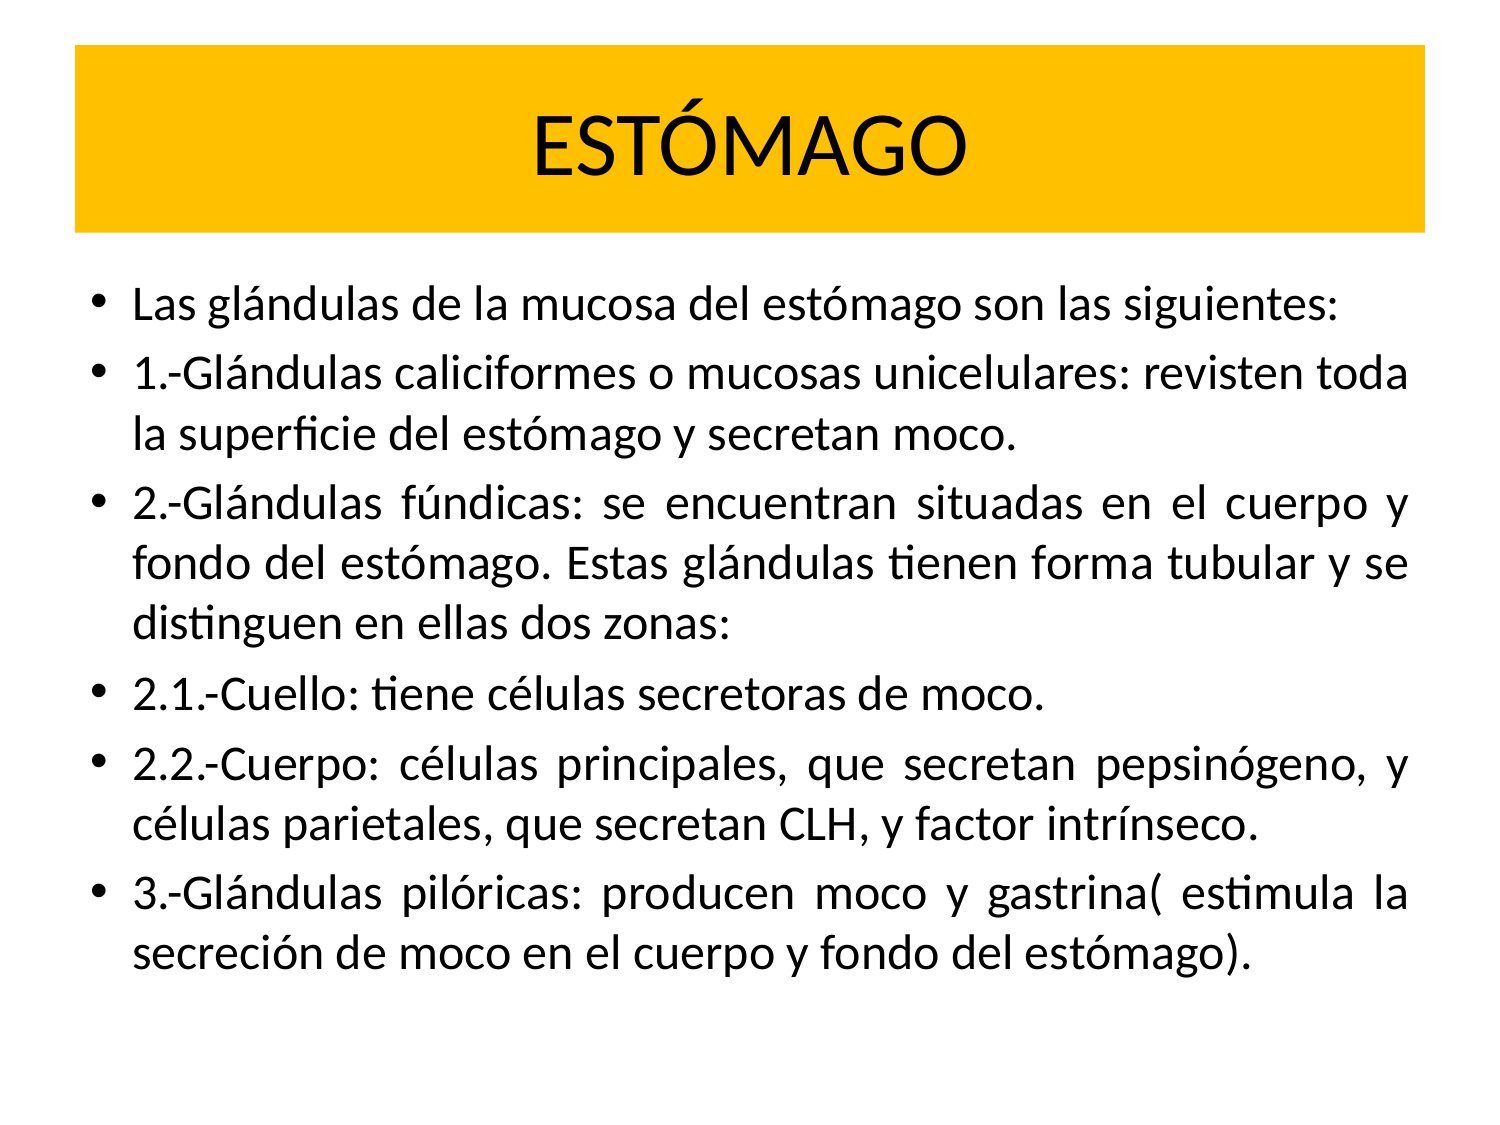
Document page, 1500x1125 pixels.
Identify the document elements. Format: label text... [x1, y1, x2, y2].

list Las glándulas de la mucosa del estómago son las siguientes: 1.-Glándulas caliciformes o mucosas unicelulares: revisten toda la superficie del estómago y secretan moco. 2.-Glándulas fúndicas: se encuentran situadas en el cuerpo y fondo del estómago. Estas glándulas tienen forma tubular y se distinguen en ellas dos zonas: 2.1.-Cuello: tiene células secretoras de moco. 2.2.-Cuerpo: células principales, que secretan pepsinógeno, y células parietales, que secretan CLH, y factor intrínseco. 3.-Glándulas pilóricas: producen moco y gastrina( estimula la secreción de moco en el cuerpo y fondo del estómago). [75, 262, 1425, 1005]
title ESTÓMAGO [75, 45, 1425, 233]
